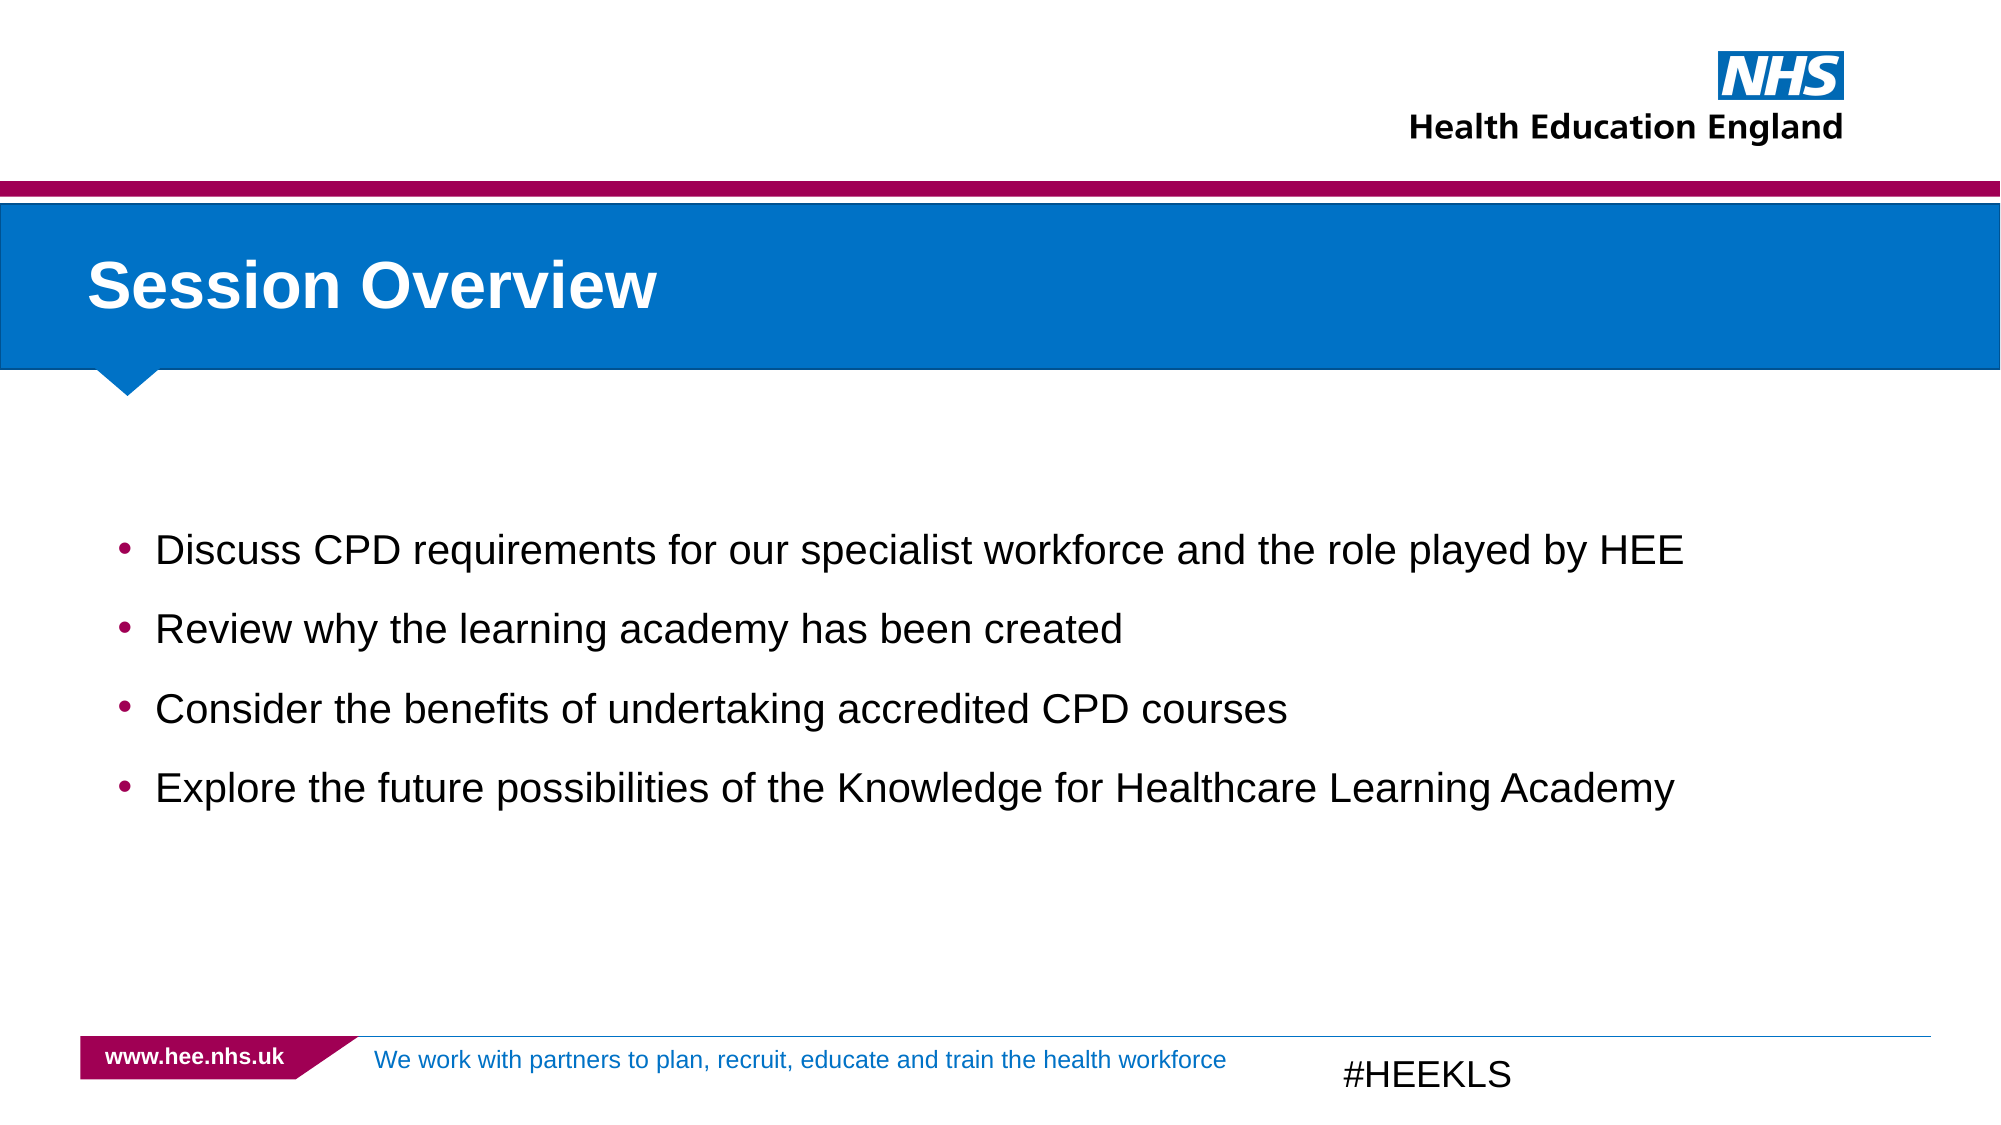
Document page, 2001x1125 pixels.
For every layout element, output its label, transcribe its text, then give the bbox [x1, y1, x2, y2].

list Discuss CPD requirements for our specialist workforce and the role played by HEE Review why the learning academy has been created Consider the benefits of undertaking accredited CPD courses Explore the future possibilities of the Knowledge for Healthcare Learning Academy [102, 435, 1771, 989]
text_box #HEEKLS [1318, 1042, 1926, 1104]
title Session Overview [72, 204, 1931, 369]
